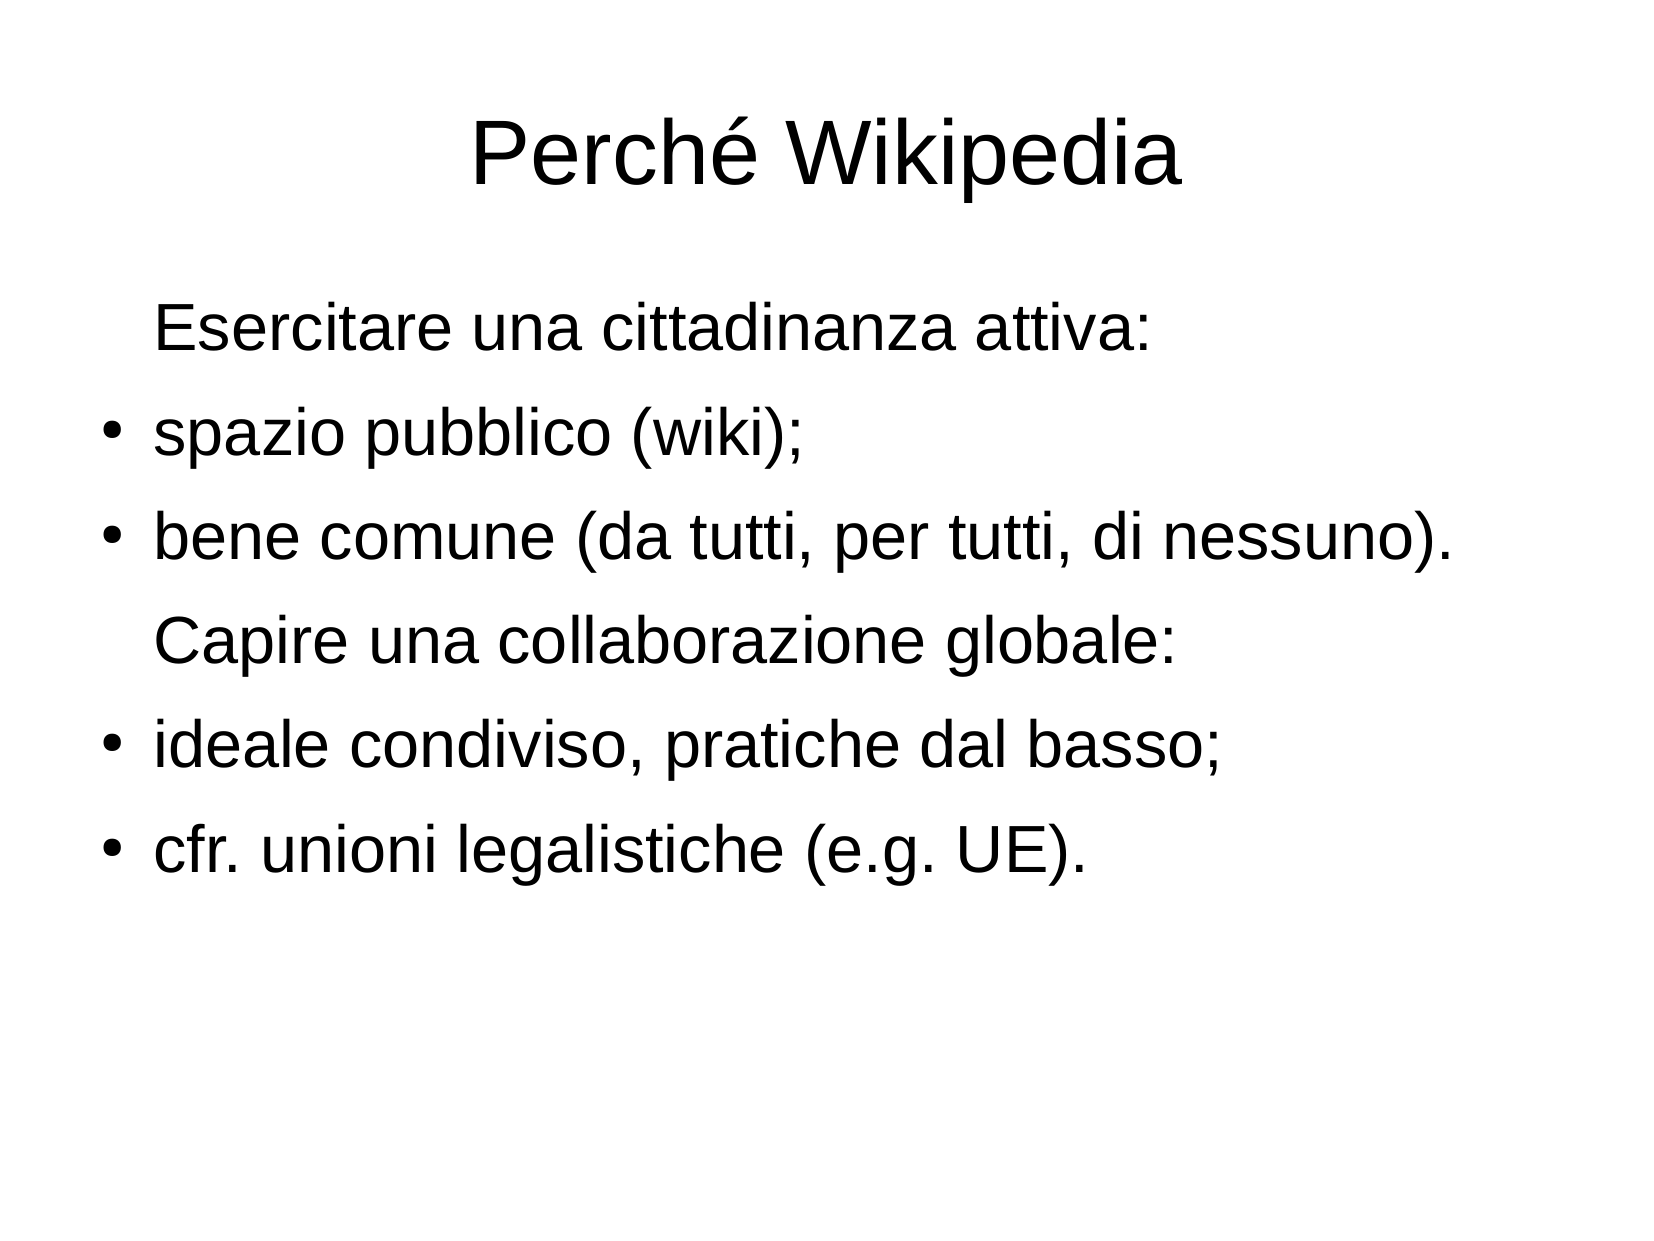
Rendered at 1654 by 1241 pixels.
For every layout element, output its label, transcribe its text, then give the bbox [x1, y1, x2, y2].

title Perché Wikipedia [82, 49, 1571, 257]
list Esercitare una cittadinanza attiva: spazio pubblico (wiki); bene comune (da tutti, per tutti, di nessuno). Capire una collaborazione globale: ideale condiviso, pratiche dal basso; cfr. unioni legalistiche (e.g. UE). [82, 290, 1538, 1010]
